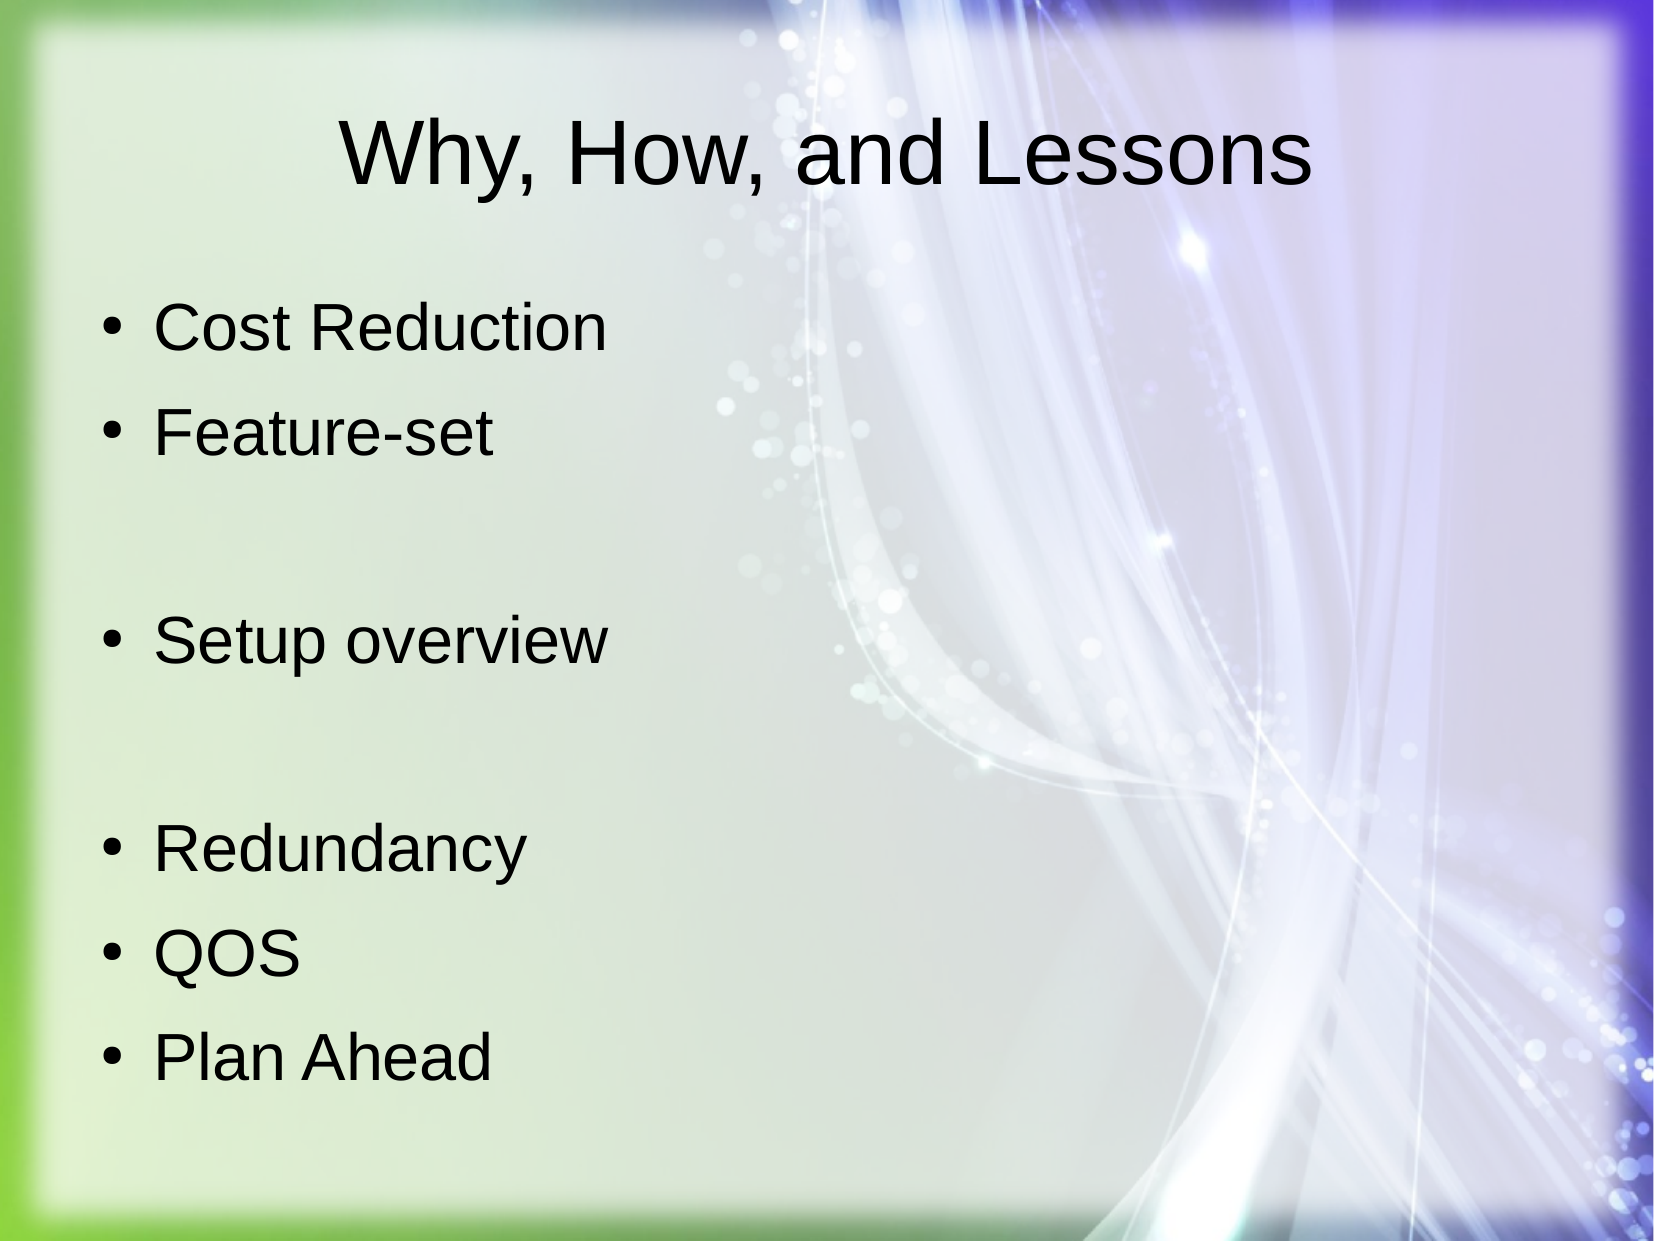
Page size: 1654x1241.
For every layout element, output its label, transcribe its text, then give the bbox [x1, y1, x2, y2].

title Why, How, and Lessons [82, 49, 1571, 257]
list Cost Reduction Feature-set Setup overview Redundancy QOS Plan Ahead [82, 290, 1571, 1109]
picture [0, 0, 1654, 1241]
